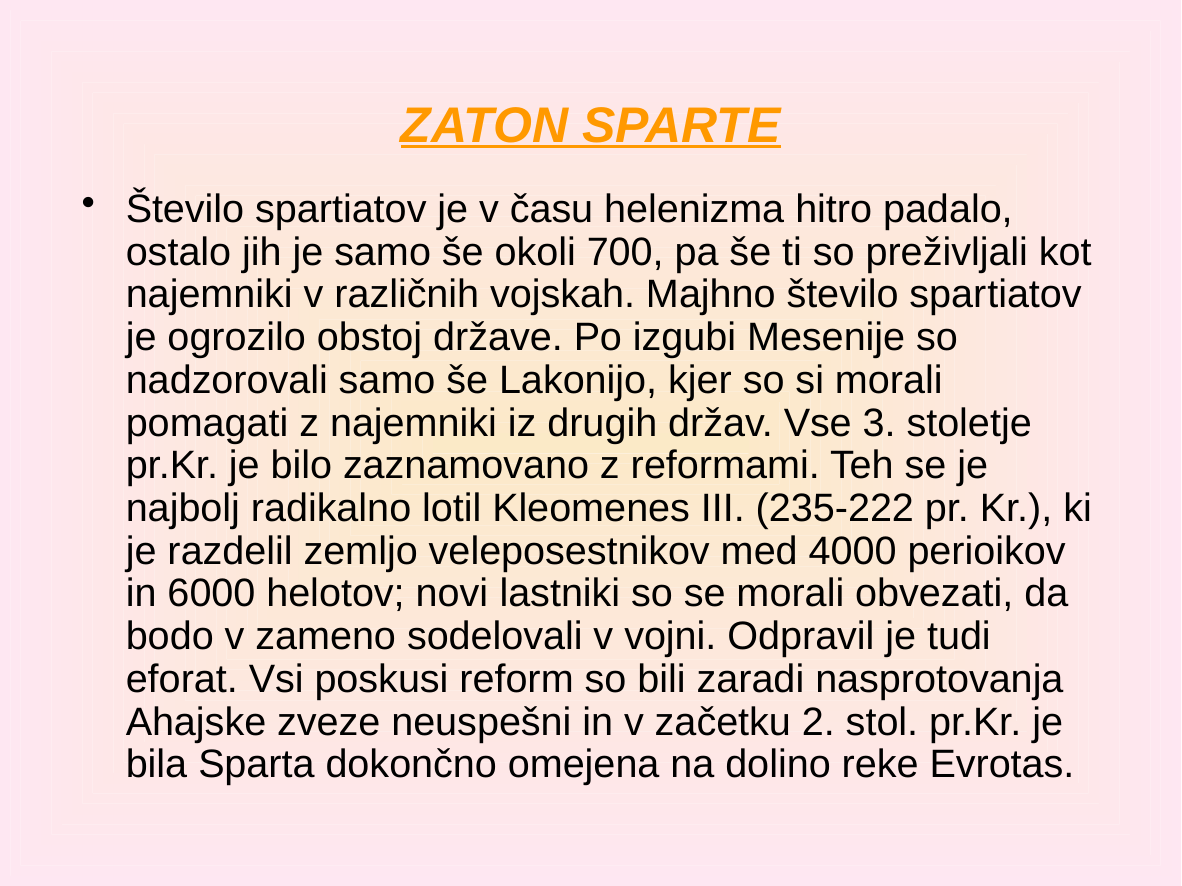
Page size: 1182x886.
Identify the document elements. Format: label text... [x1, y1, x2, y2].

list Število spartiatov je v času helenizma hitro padalo, ostalo jih je samo še okoli 700, pa še ti so preživljali kot najemniki v različnih vojskah. Majhno število spar­tiatov je ogrozilo obstoj države. Po izgubi Mesenije so nadzorovali samo še Lakonijo, kjer so si morali pomagati z najemniki iz drugih držav. Vse 3. stoletje pr.Kr. je bilo zaznamovano z reformami. Teh se je najbolj radikalno lotil Kleomenes III. (235-222 pr. Kr.), ki je razdelil zemljo veleposestnikov med 4000 perioikov in 6000 helotov; novi lastniki so se morali obvezati, da bodo v zameno sodelovali v vojni. Odpravil je tudi eforat. Vsi poskusi reform so bili zaradi nasprotovanja Ahajske zveze neuspešni in v začetku 2. stol. pr.Kr. je bila Sparta dokončno omejena na dolino reke Evrotas. [69, 182, 1113, 806]
title ZATON SPARTE [59, 61, 1123, 184]
